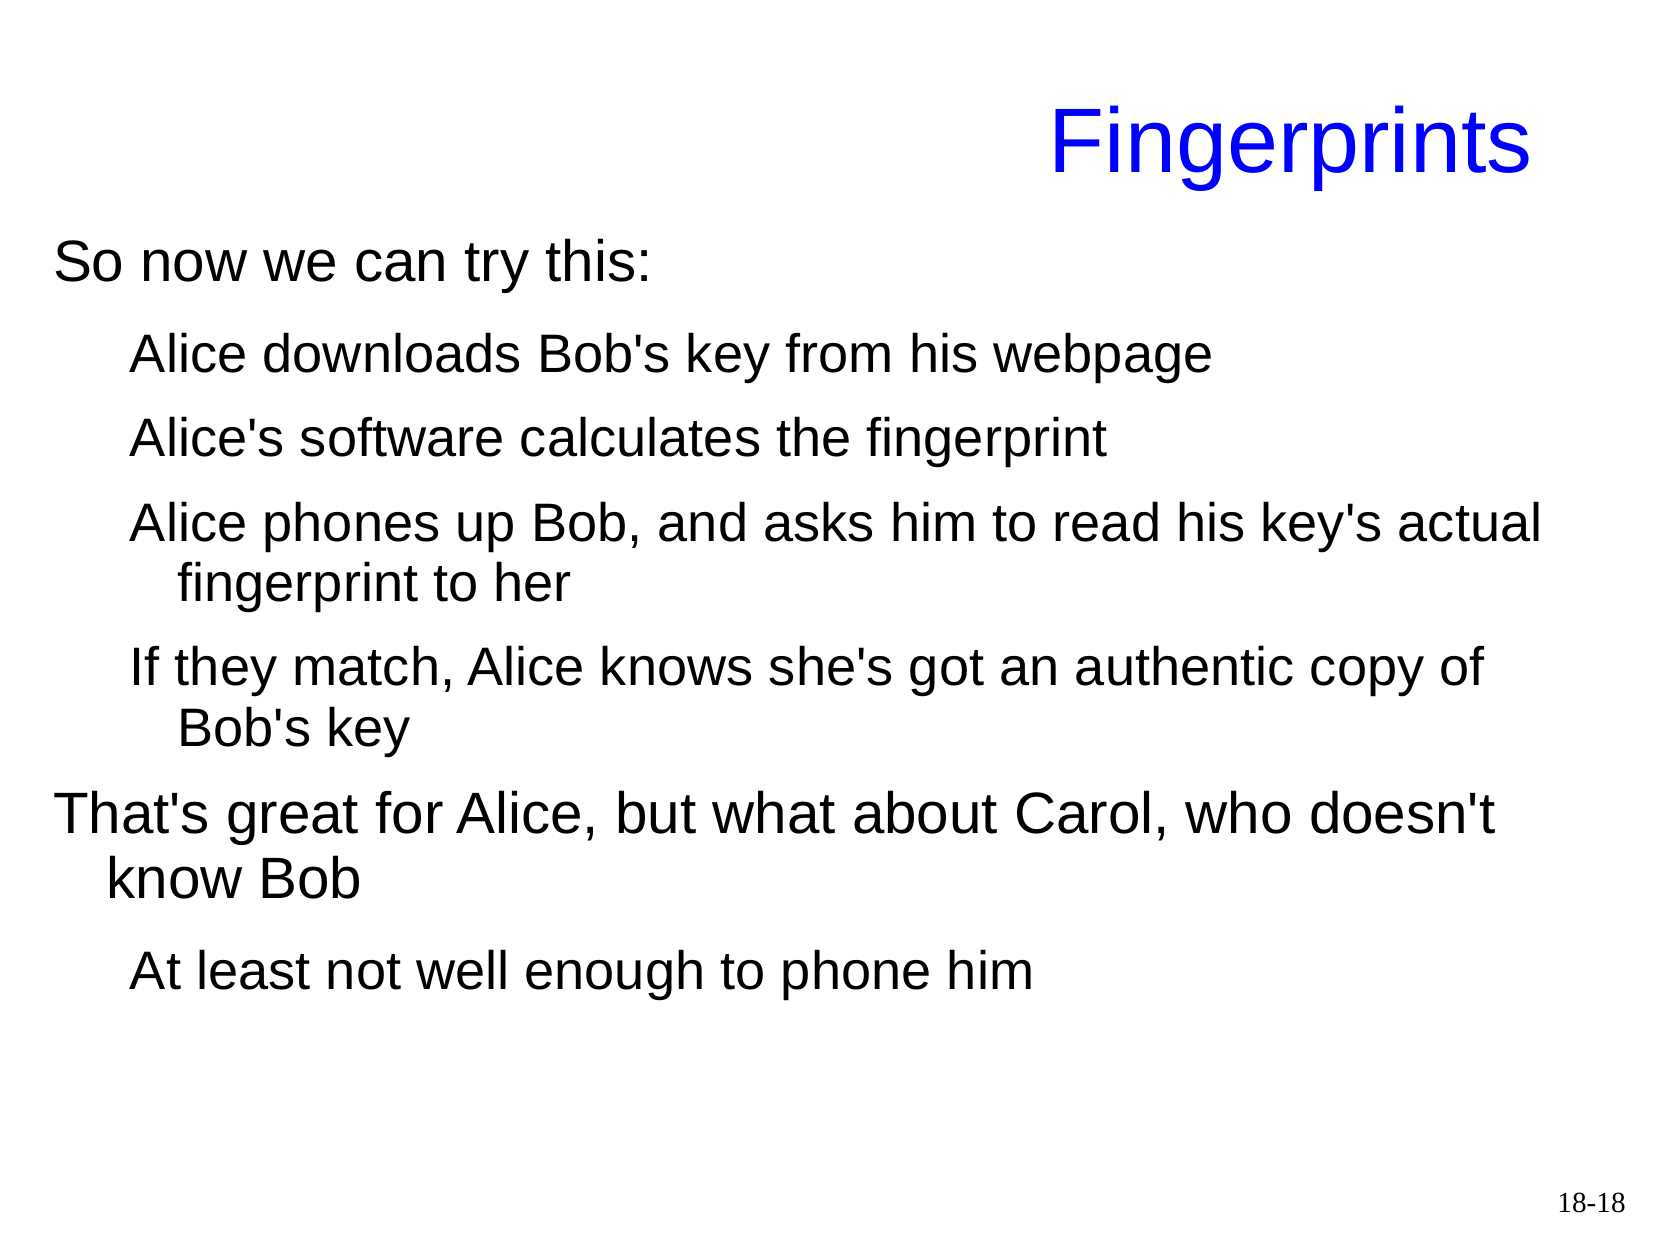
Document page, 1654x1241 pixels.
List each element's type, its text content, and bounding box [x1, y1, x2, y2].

list So now we can try this: Alice downloads Bob's key from his webpage Alice's software calculates the fingerprint Alice phones up Bob, and asks him to read his key's actual fingerprint to her If they match, Alice knows she's got an authentic copy of Bob's key That's great for Alice, but what about Carol, who doesn't know Bob At least not well enough to phone him [35, 229, 1607, 1178]
title Fingerprints [121, 51, 1534, 229]
